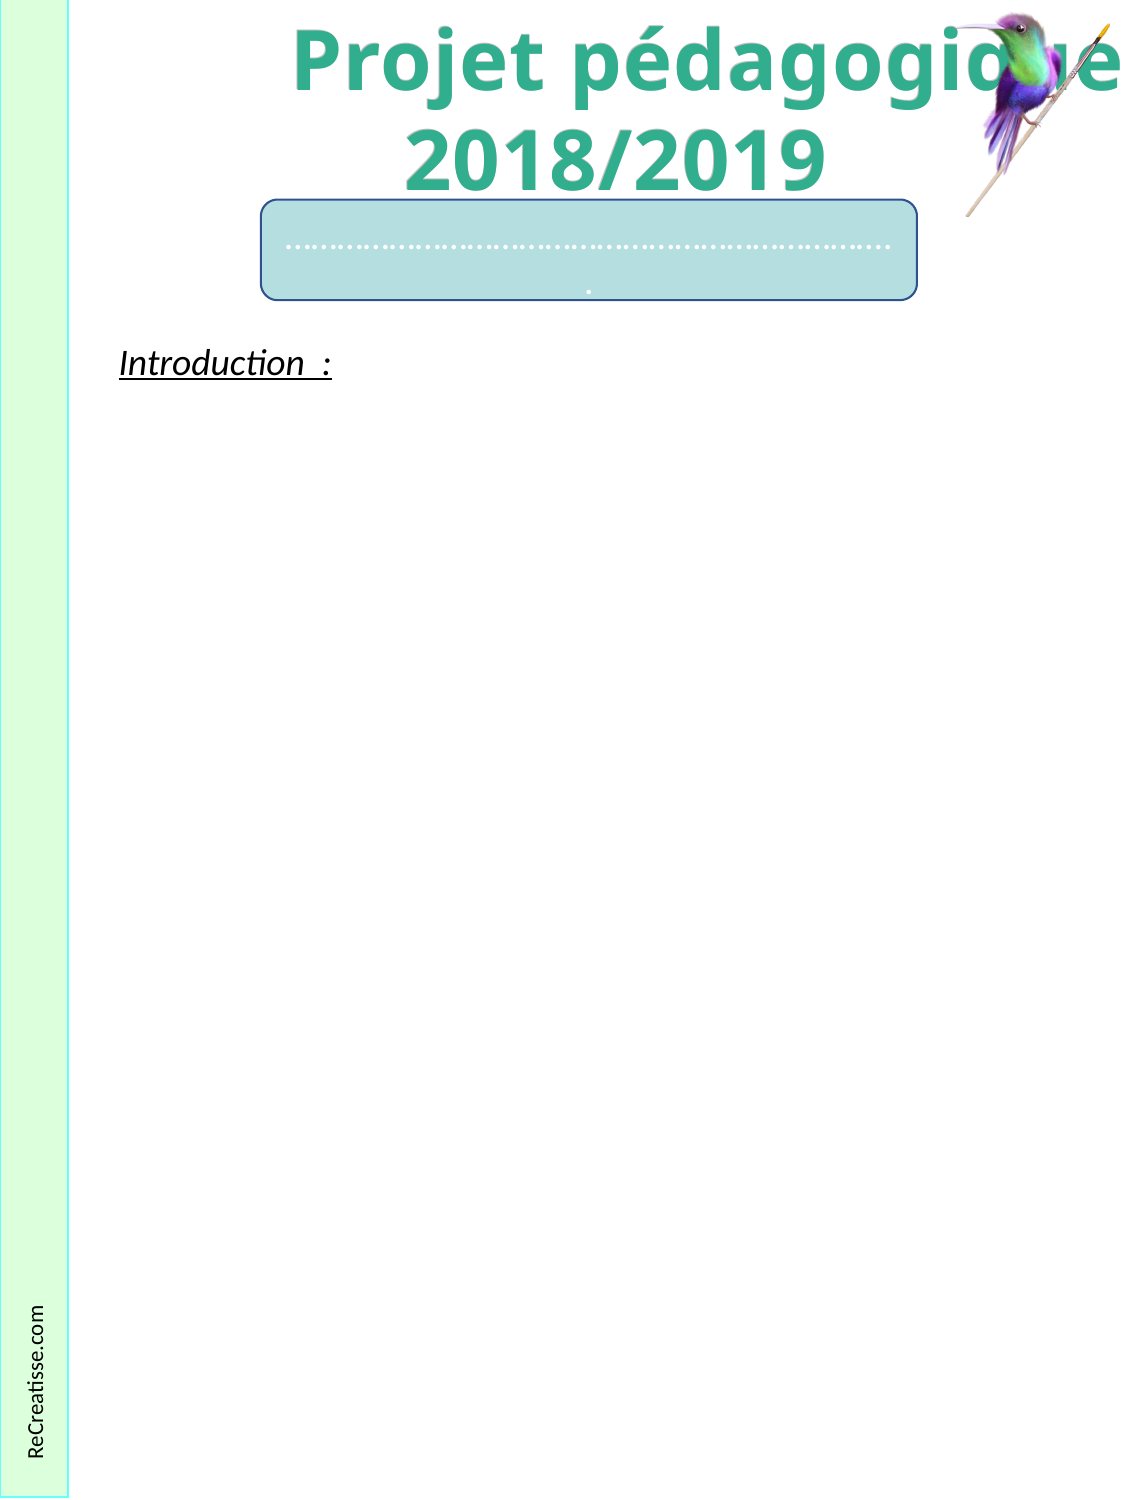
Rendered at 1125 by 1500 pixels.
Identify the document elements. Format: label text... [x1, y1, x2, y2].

text_box Introduction : [104, 330, 347, 390]
picture [954, 10, 1110, 217]
text_box Projet pédagogique 2018/2019 [275, 0, 1125, 215]
text_box …………………………………………………………….. [260, 199, 917, 301]
text_box ReCreatisse.com [13, 1290, 55, 1474]
text_box [0, 0, 68, 1497]
